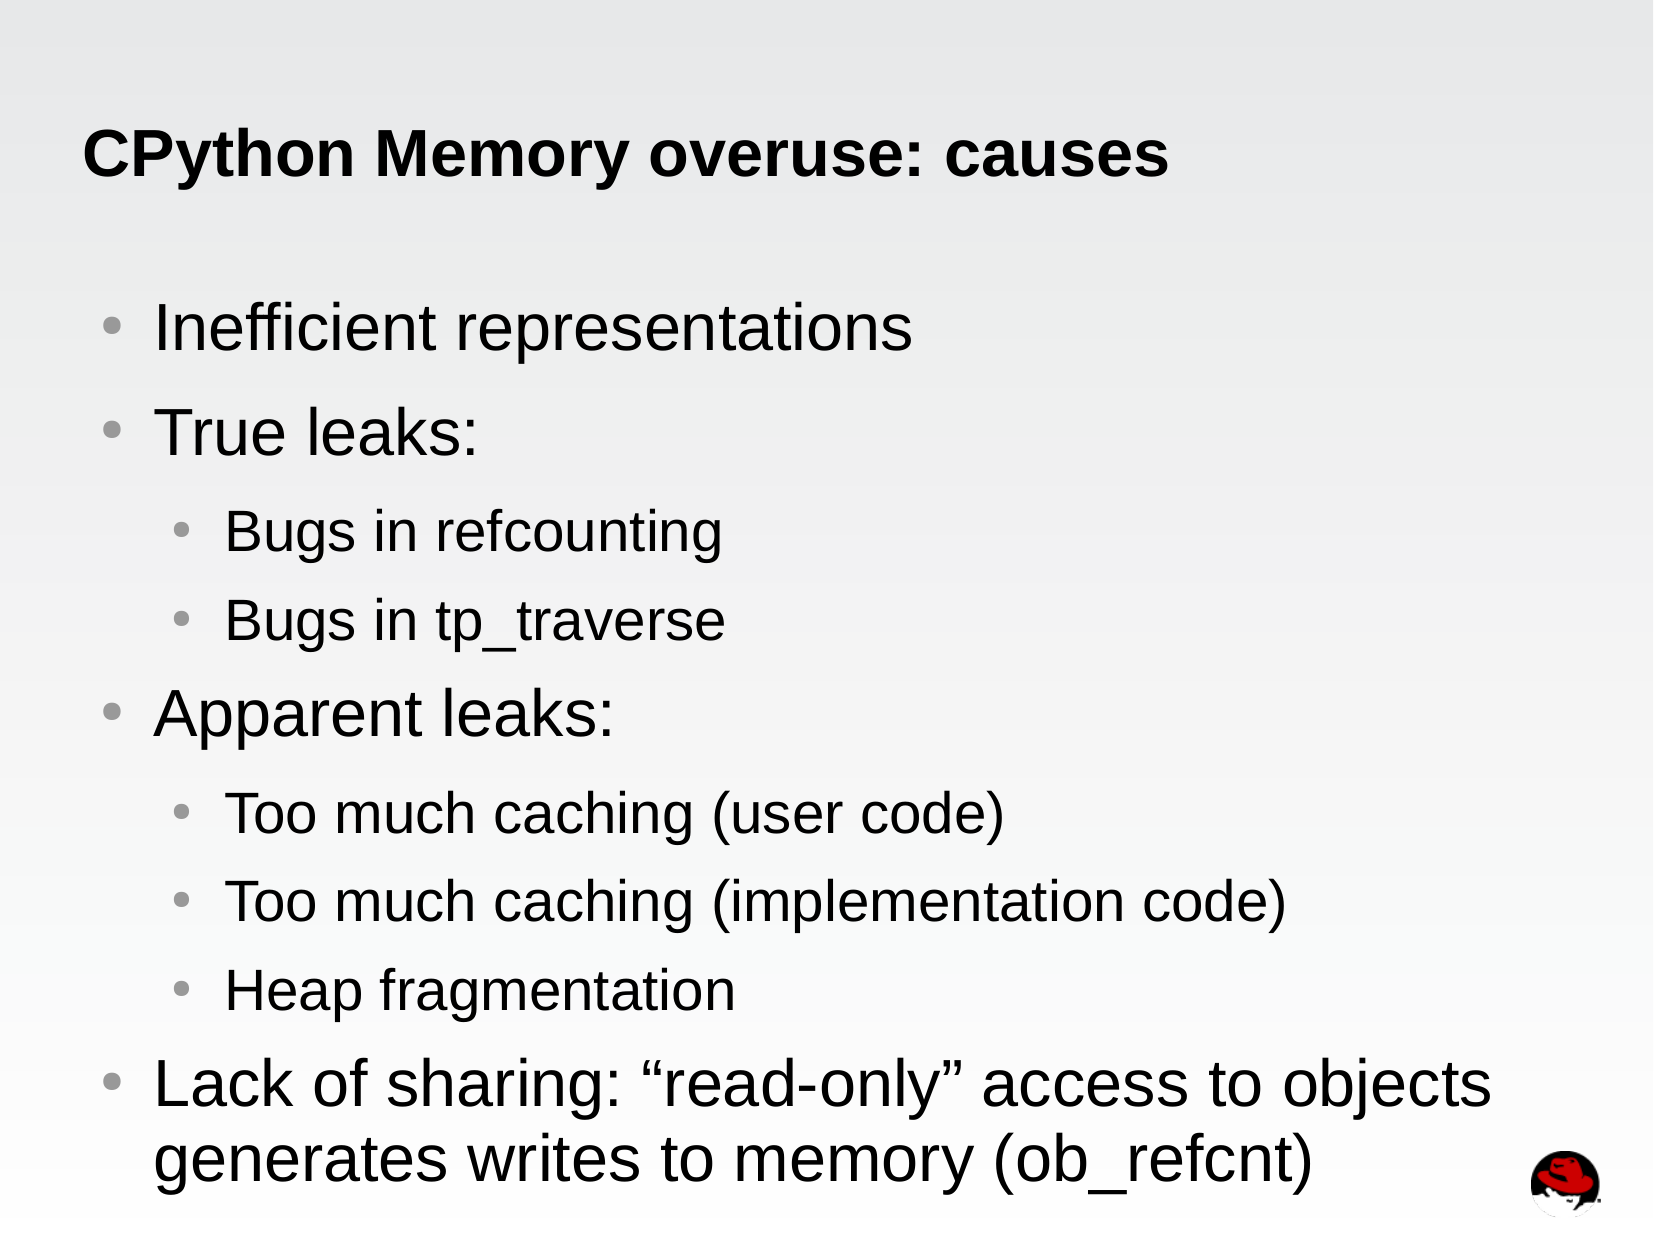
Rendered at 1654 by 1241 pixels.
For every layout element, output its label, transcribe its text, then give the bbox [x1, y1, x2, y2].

title CPython Memory overuse: causes [82, 49, 1571, 257]
list Inefficient representations True leaks: Bugs in refcounting Bugs in tp_traverse Apparent leaks: Too much caching (user code) Too much caching (implementation code) Heap fragmentation Lack of sharing: “read-only” access to objects generates writes to memory (ob_refcnt) [82, 290, 1571, 1196]
picture [0, 0, 1654, 1241]
